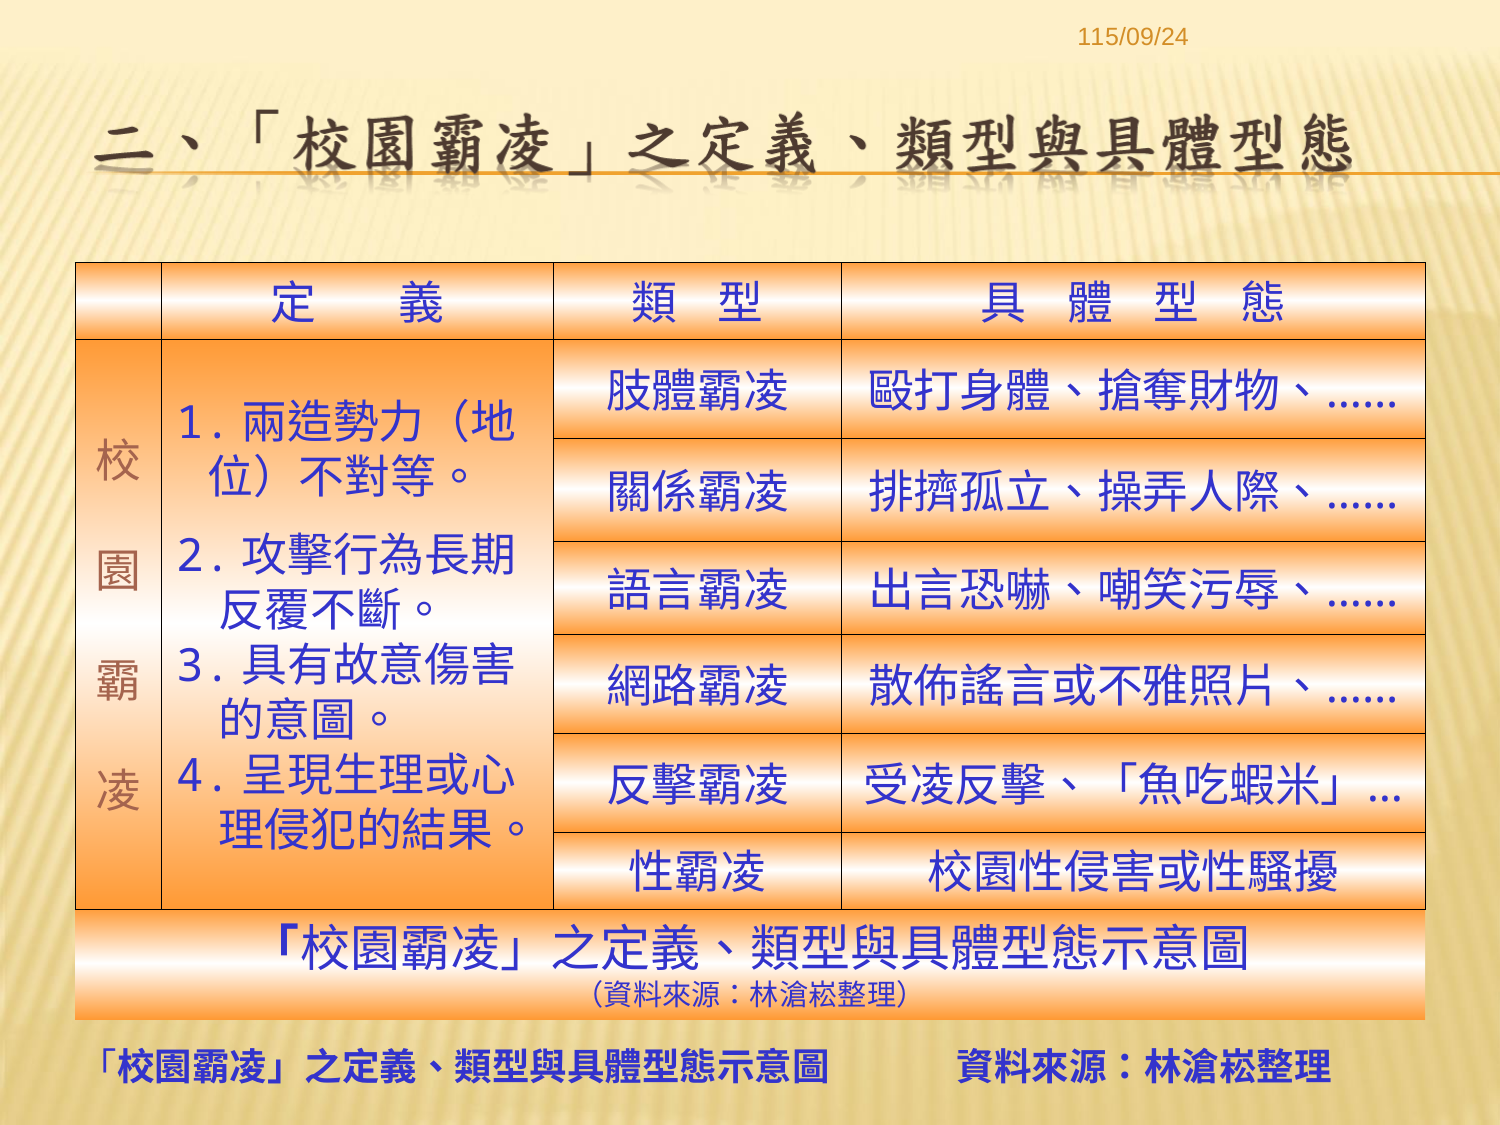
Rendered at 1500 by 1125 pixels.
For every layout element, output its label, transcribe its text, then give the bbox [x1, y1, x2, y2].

table_cell 校園性侵害或性騷擾 [842, 833, 1425, 909]
table_cell 散佈謠言或不雅照片、…… [842, 635, 1425, 733]
text_box 111/03/15 [1062, 12, 1476, 60]
table_cell 「校園霸凌」之定義、類型與具體型態示意圖 （資料來源：林滄崧整理） [75, 910, 1425, 1019]
table_cell 校 園 霸 凌 [76, 340, 161, 909]
table_header 類 型 [554, 263, 841, 339]
text_box 「校園霸凌」之定義、類型與具體型態示意圖 資料來源：林滄崧整理 [64, 1034, 1424, 1096]
table_cell 1.兩造勢力（地 位）不對等。 2.攻擊行為長期反覆不斷。 3.具有故意傷害的意圖。 4.呈現生理或心理侵犯的結果。 [162, 340, 553, 909]
table_cell 關係霸凌 [554, 439, 841, 541]
picture [0, 0, 1500, 1125]
table_cell 性霸凌 [554, 833, 841, 909]
table_cell 肢體霸凌 [554, 340, 841, 438]
table_cell 毆打身體、搶奪財物、…… [842, 340, 1425, 438]
table_cell 受凌反擊、「魚吃蝦米」… [842, 734, 1425, 832]
table_cell 出言恐嚇、嘲笑污辱、…… [842, 542, 1425, 634]
table_header 具 體 型 態 [842, 263, 1425, 339]
table_header 定 義 [162, 263, 553, 339]
table_cell 排擠孤立、操弄人際、…… [842, 439, 1425, 541]
table_header [76, 263, 161, 339]
table_cell 語言霸凌 [554, 542, 841, 634]
table_cell 反擊霸凌 [554, 734, 841, 832]
table_cell 網路霸凌 [554, 635, 841, 733]
